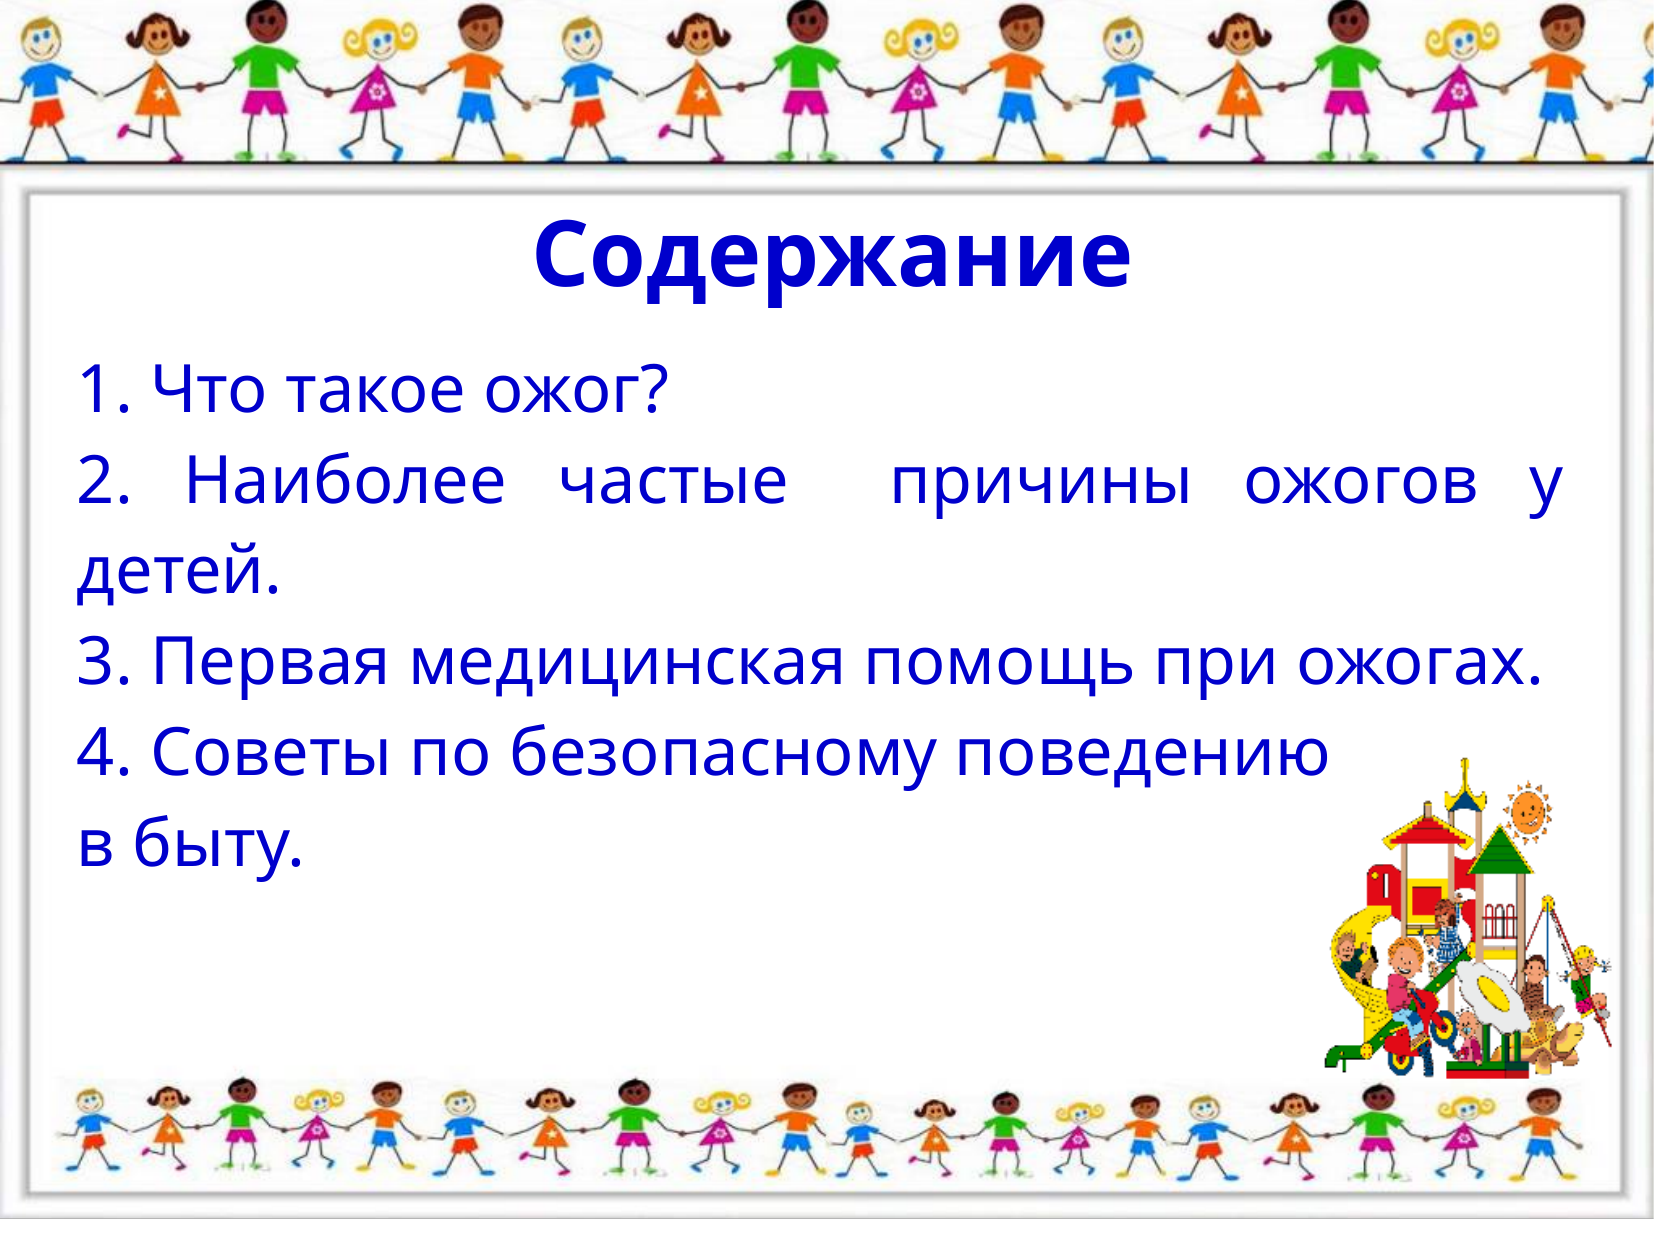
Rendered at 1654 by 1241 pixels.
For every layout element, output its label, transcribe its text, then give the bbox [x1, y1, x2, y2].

subtitle 1. Что такое ожог? 2. Наиболее частые причины ожогов у детей. 3. Первая медицинская помощь при ожогах. 4. Советы по безопасному поведению в быту. [76, 324, 1565, 902]
picture [0, 0, 1654, 1241]
title Содержание [88, 118, 1577, 384]
